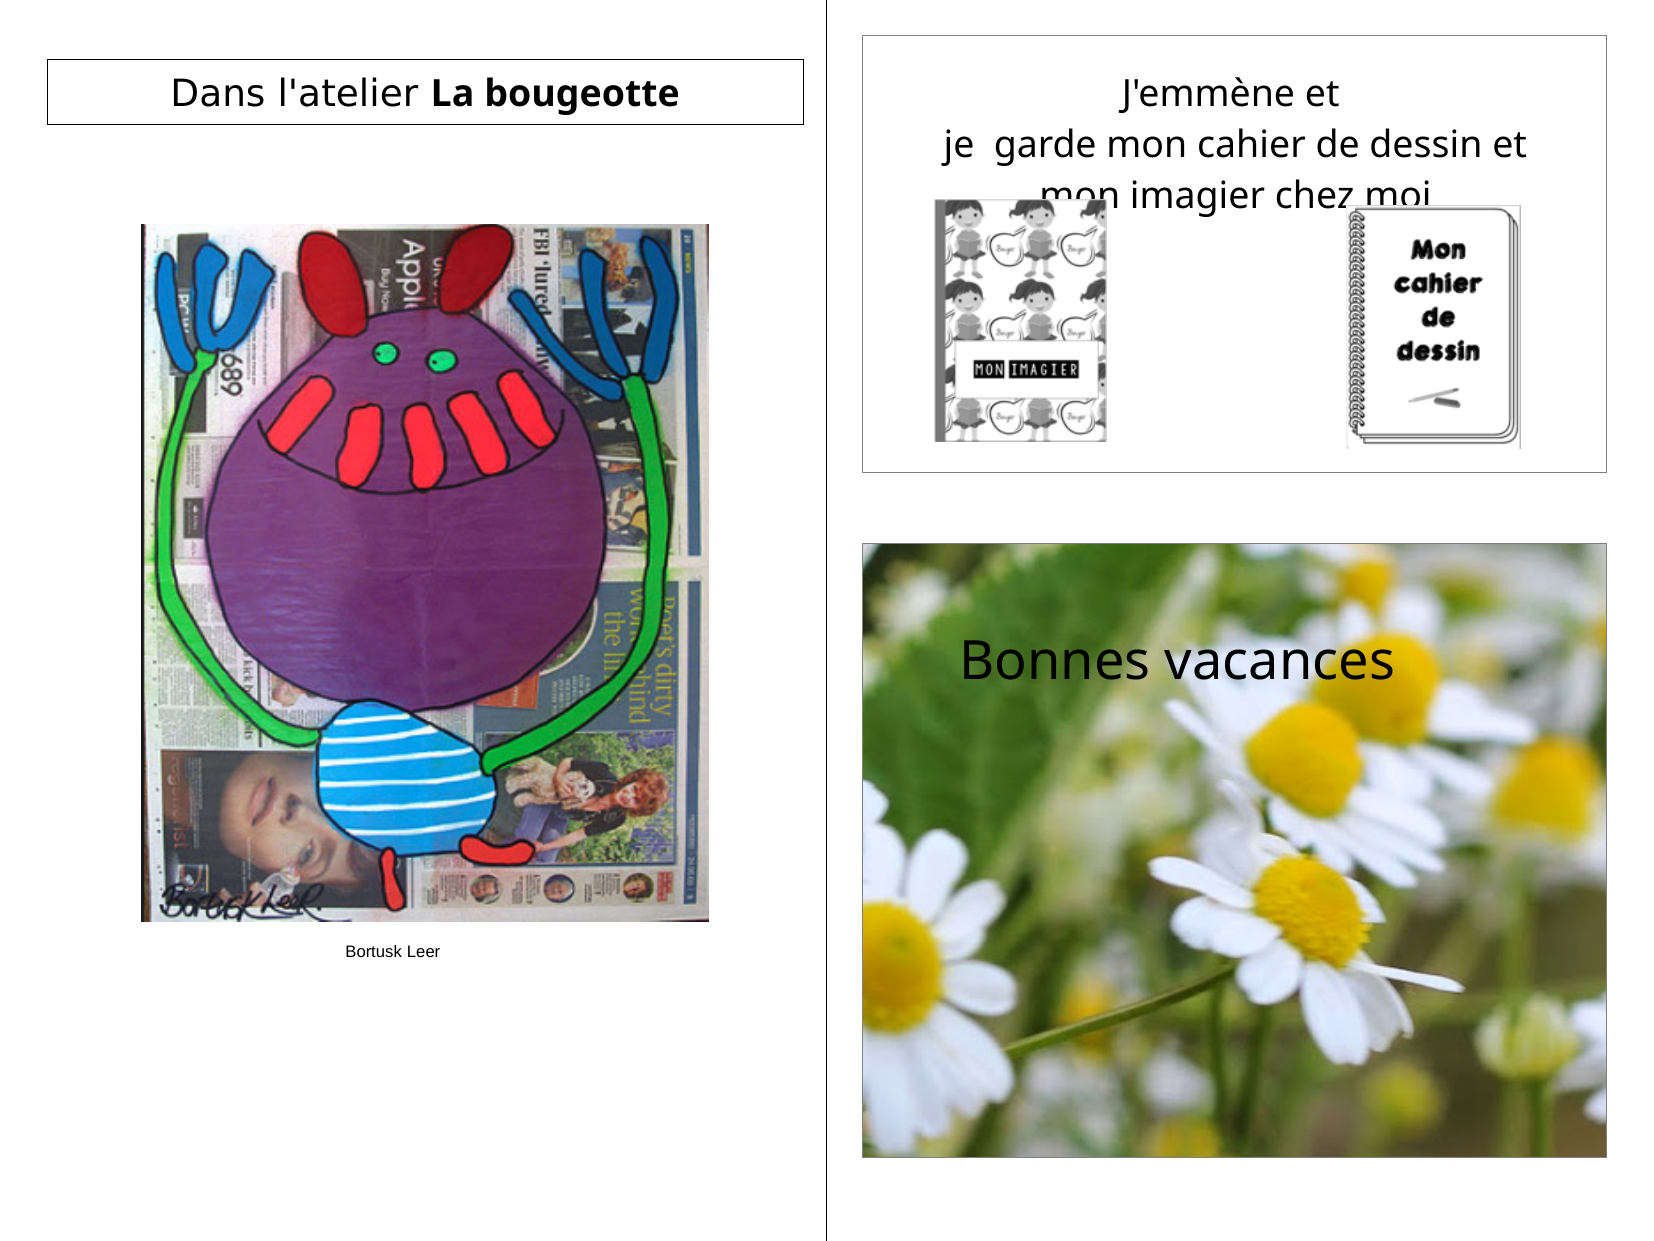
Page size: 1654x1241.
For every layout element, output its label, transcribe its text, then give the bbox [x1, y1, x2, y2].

picture [933, 199, 1107, 442]
text_box J'emmène et je garde mon cahier de dessin et mon imagier chez moi [888, 59, 1583, 200]
text_box Bortusk Leer [330, 935, 473, 969]
text_box [862, 543, 1607, 1158]
text_box Dans l'atelier La bougeotte [47, 59, 804, 118]
text_box Bonnes vacances [944, 614, 1477, 703]
picture [141, 224, 709, 922]
picture [1346, 205, 1521, 449]
